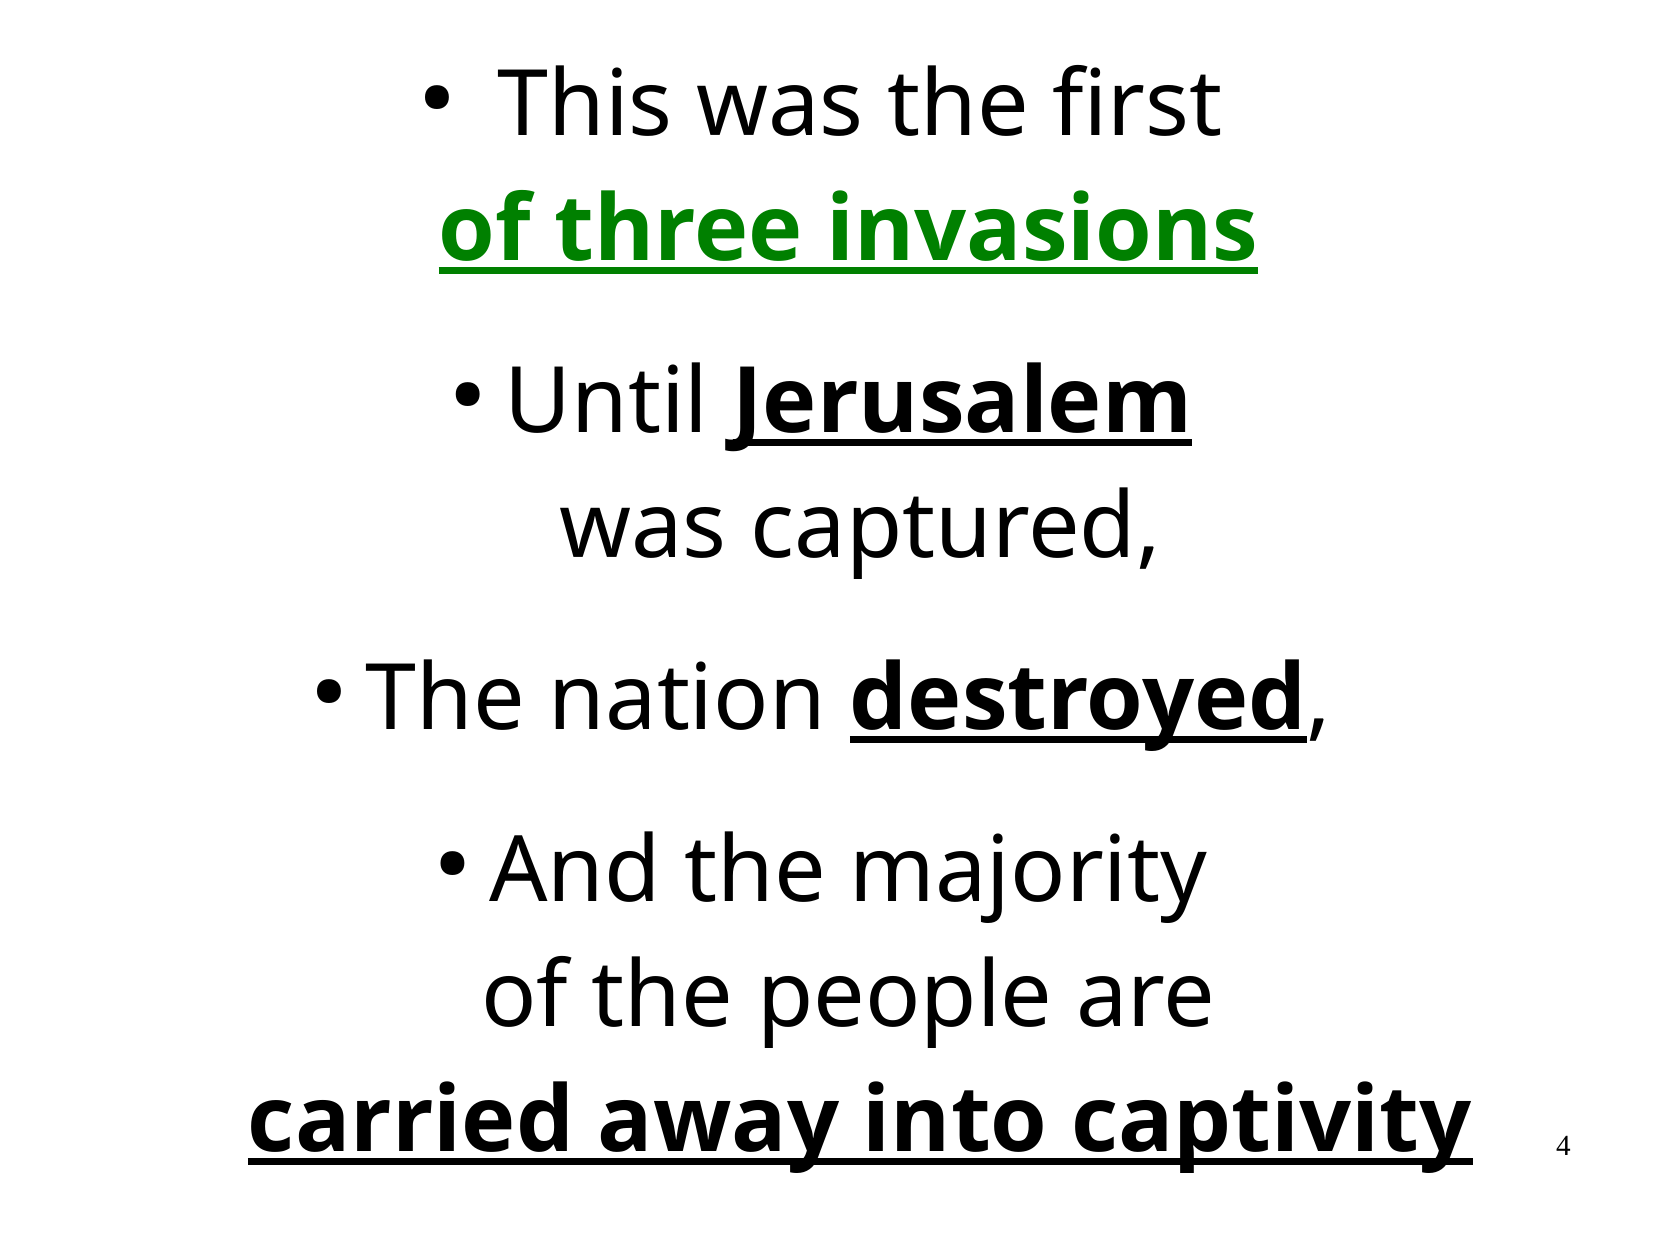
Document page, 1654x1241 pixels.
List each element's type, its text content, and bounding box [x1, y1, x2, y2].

list This was the first of three invasions Until Jerusalem was captured, The nation destroyed, And the majority of the people are carried away into captivity [37, 37, 1613, 1238]
